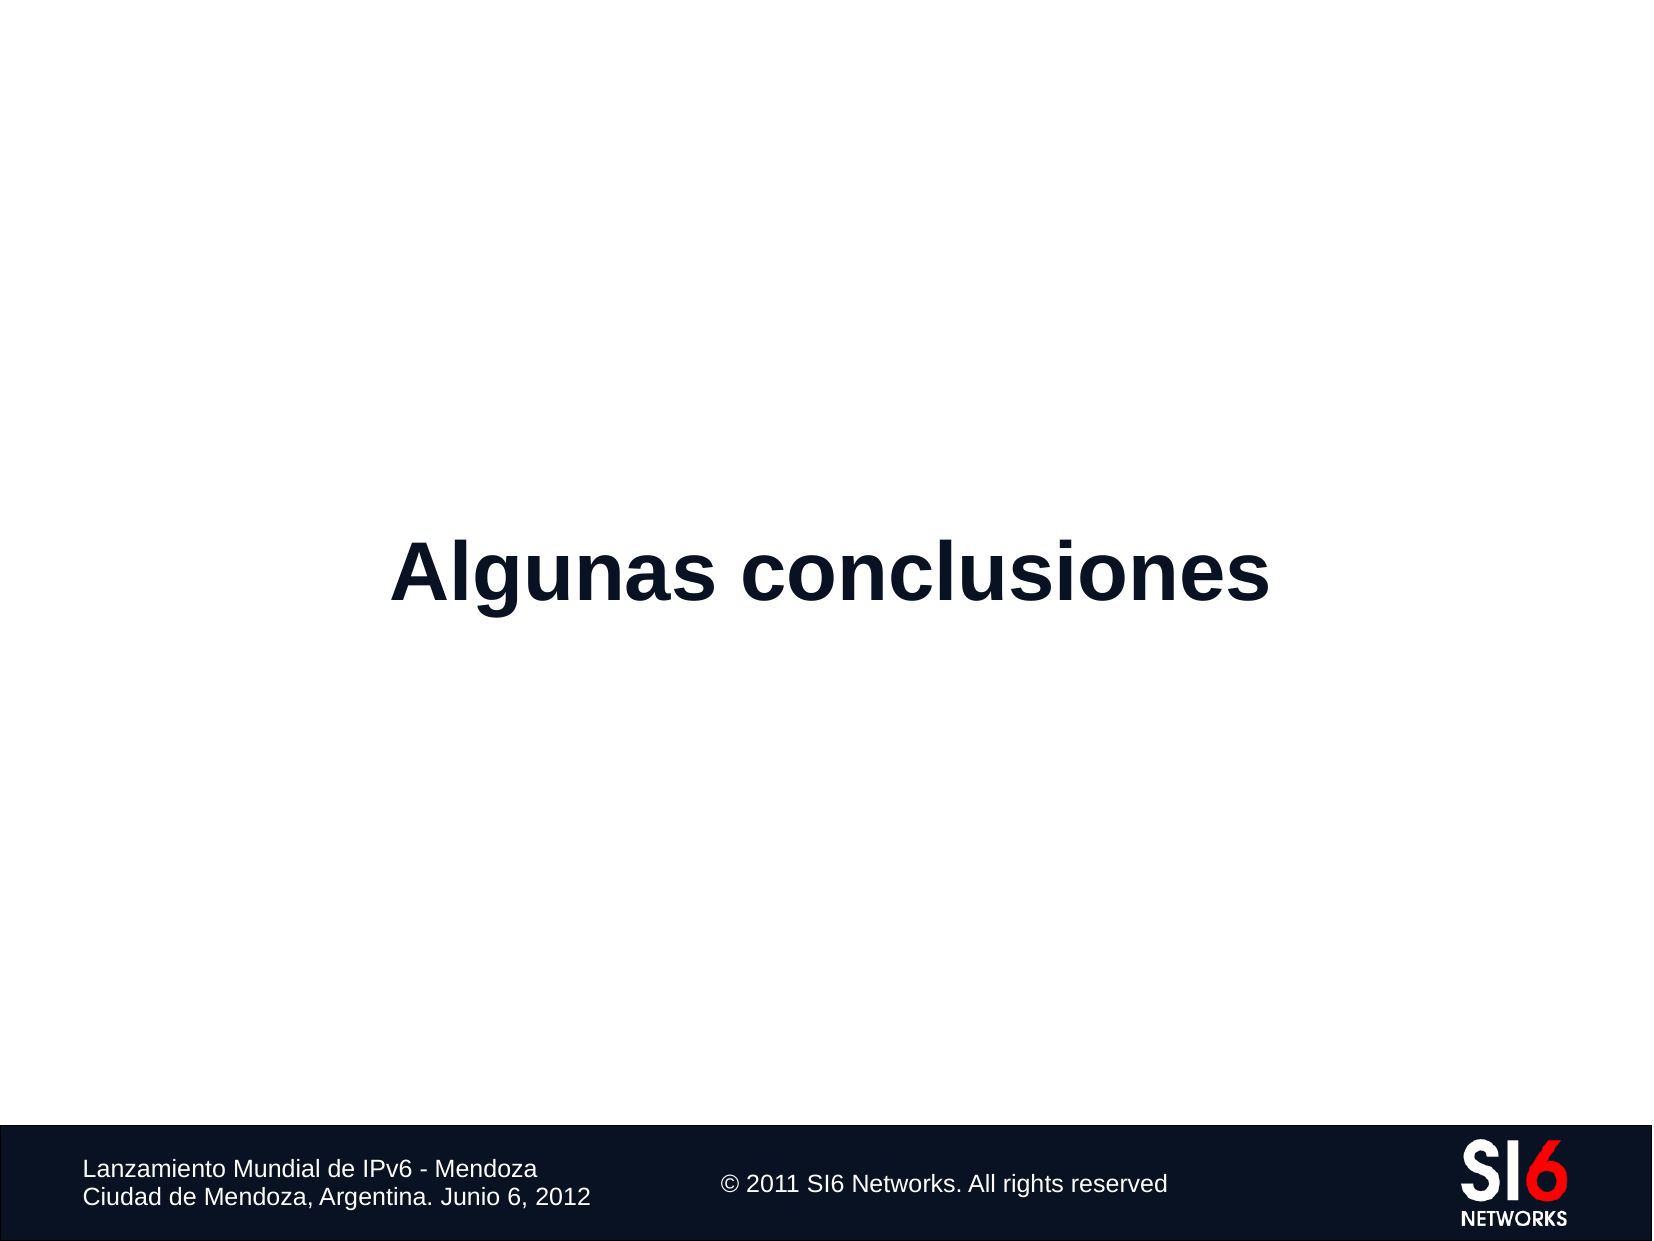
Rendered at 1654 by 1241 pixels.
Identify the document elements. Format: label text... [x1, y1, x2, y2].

title Algunas conclusiones [86, 467, 1576, 676]
picture [1461, 1139, 1567, 1226]
